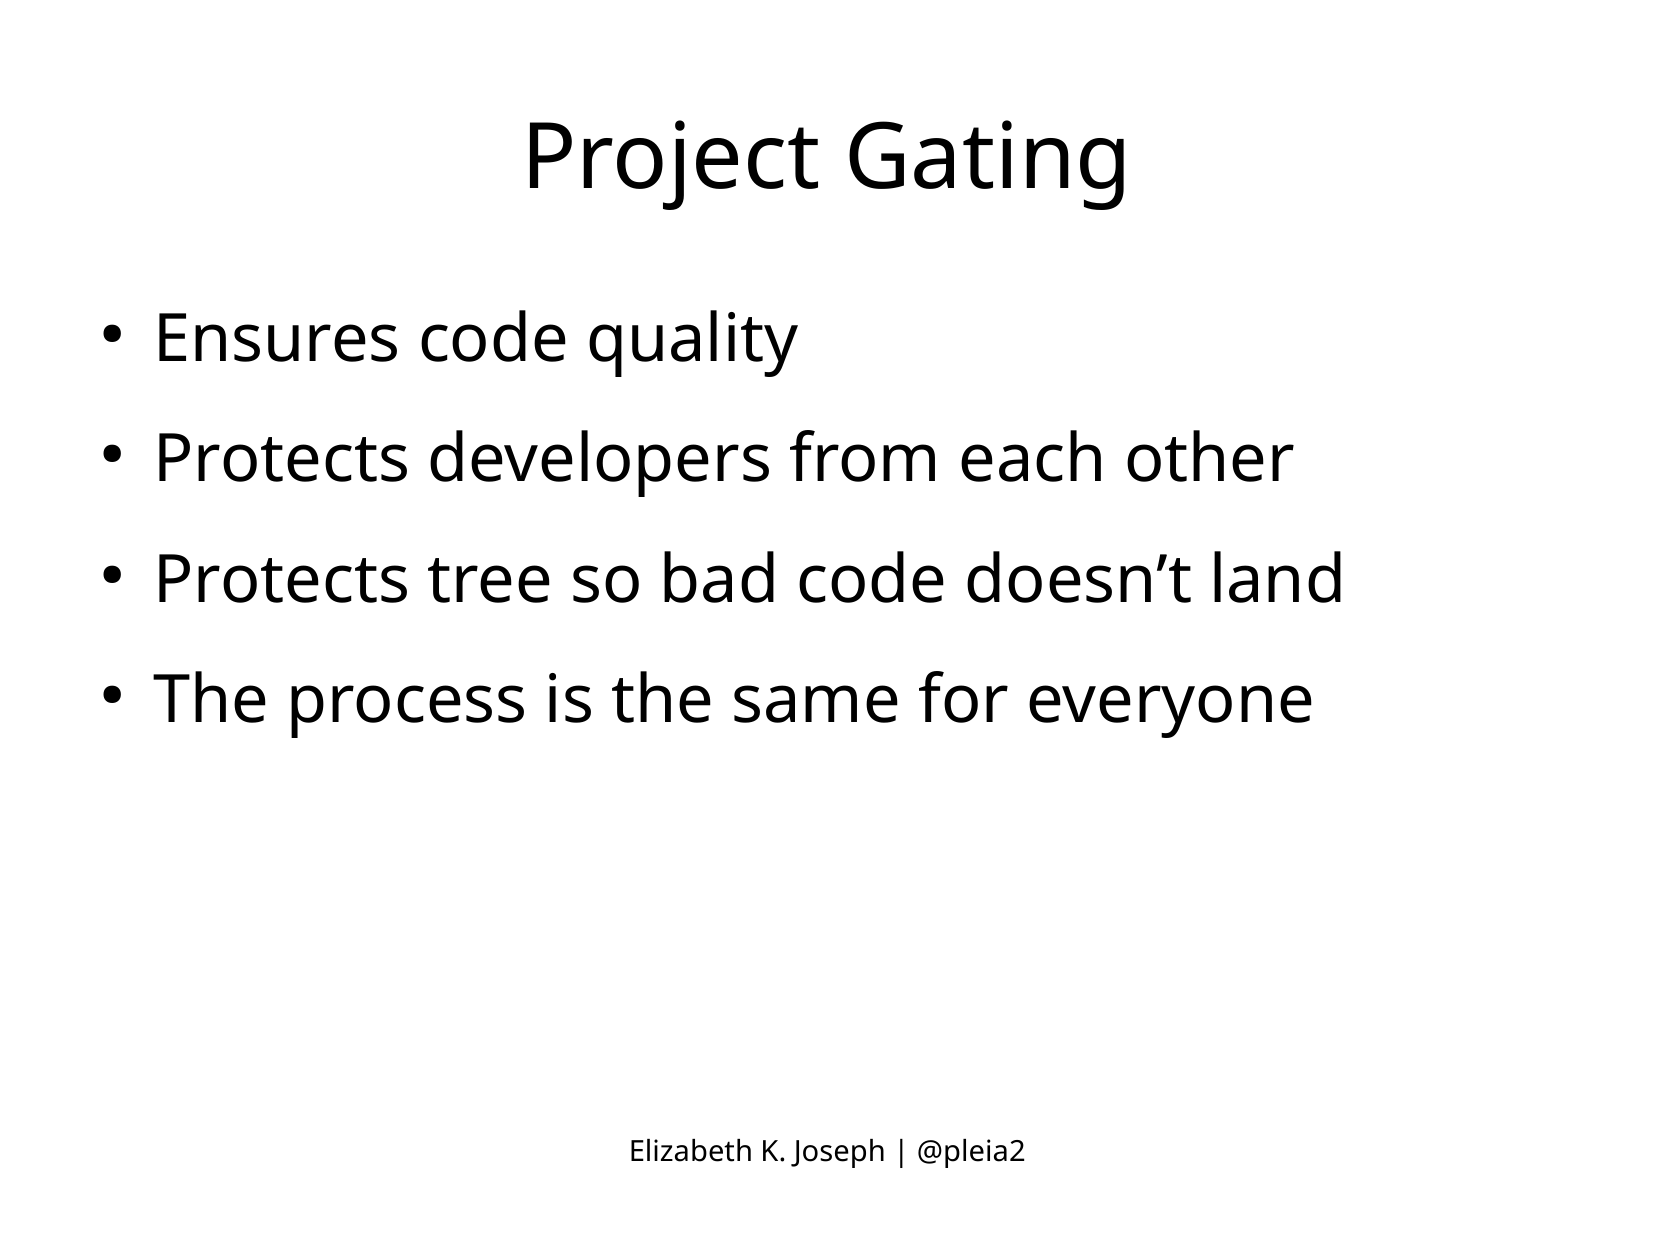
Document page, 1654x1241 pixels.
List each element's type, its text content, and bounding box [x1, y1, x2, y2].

title Project Gating [82, 49, 1571, 257]
list Ensures code quality Protects developers from each other Protects tree so bad code doesn’t land The process is the same for everyone [82, 290, 1571, 1010]
